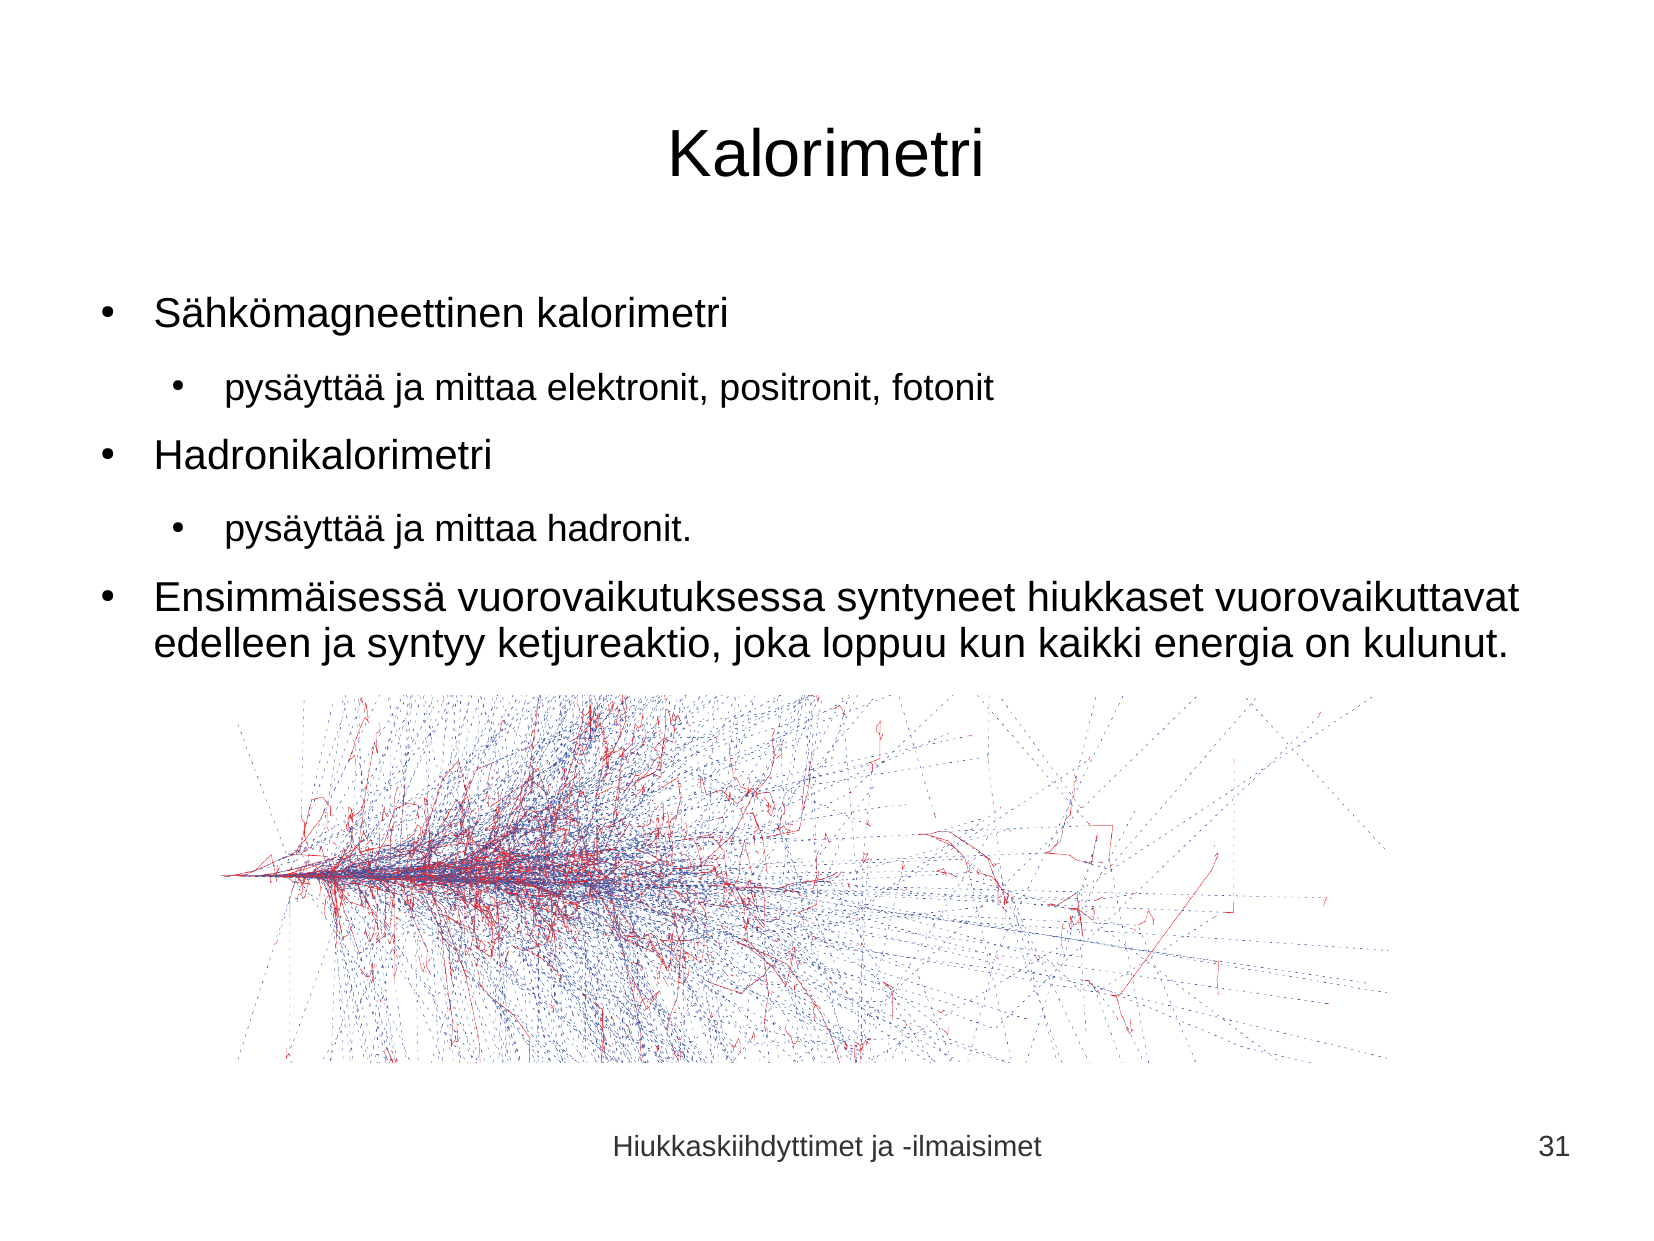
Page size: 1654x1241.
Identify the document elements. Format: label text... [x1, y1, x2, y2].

title Kalorimetri [82, 49, 1571, 257]
list Sähkömagneettinen kalorimetri pysäyttää ja mittaa elektronit, positronit, fotonit Hadronikalorimetri pysäyttää ja mittaa hadronit. Ensimmäisessä vuorovaikutuksessa syntyneet hiukkaset vuorovaikuttavat edelleen ja syntyy ketjureaktio, joka loppuu kun kaikki energia on kulunut. [82, 290, 1571, 1109]
picture [221, 695, 1388, 1063]
